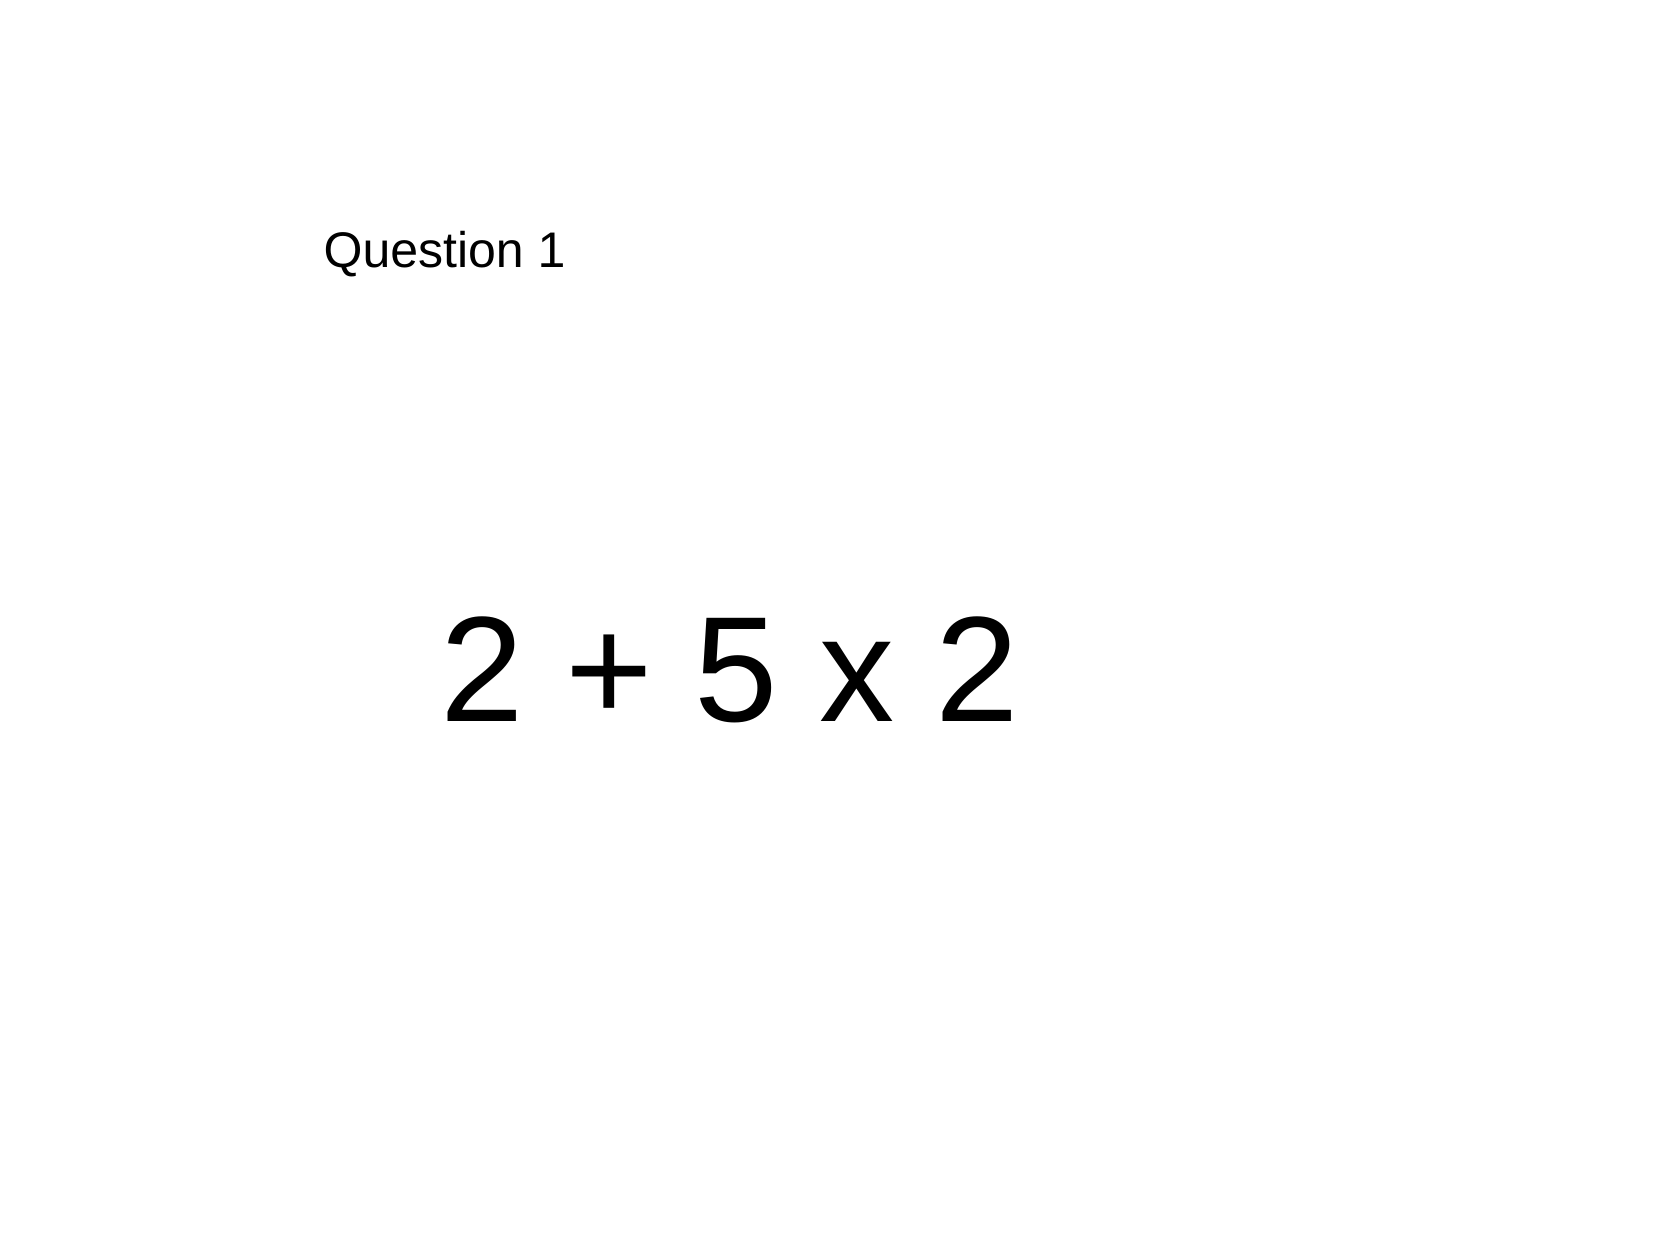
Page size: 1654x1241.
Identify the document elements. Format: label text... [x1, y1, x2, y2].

text_box 2 + 5 x 2 [425, 578, 1157, 762]
text_box Question 1 [309, 214, 581, 286]
